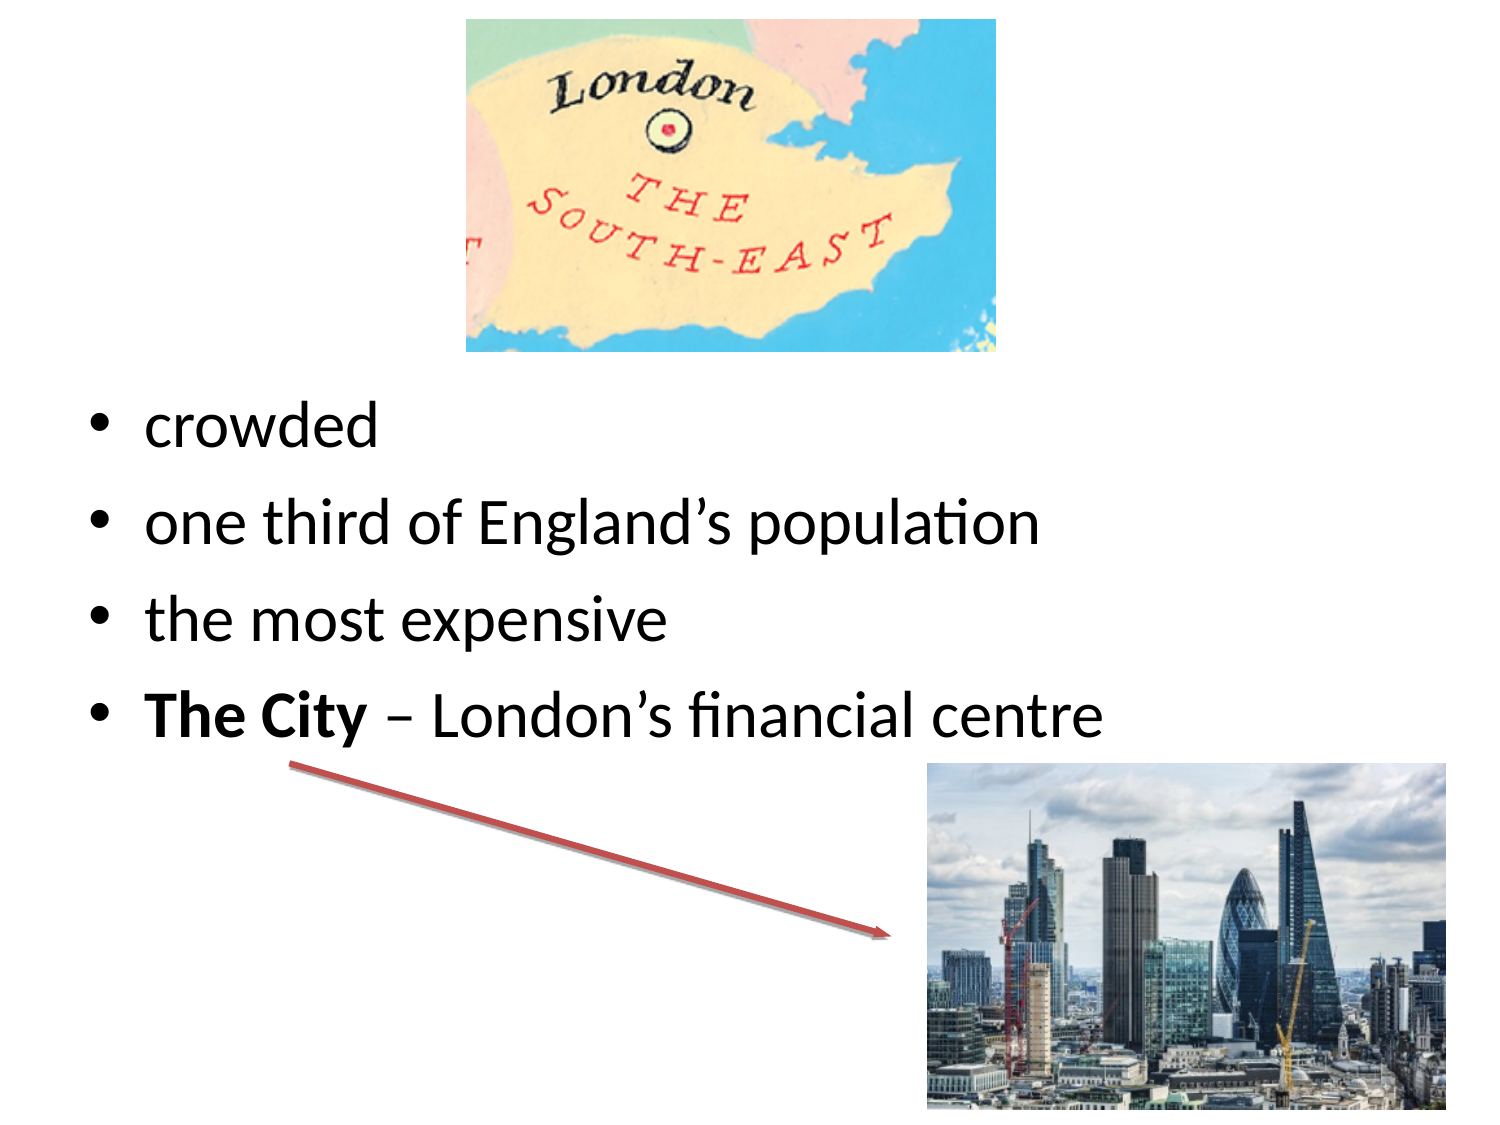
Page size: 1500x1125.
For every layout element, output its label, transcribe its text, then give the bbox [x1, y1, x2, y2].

list crowded one third of England’s population the most expensive The City – London’s financial centre [73, 373, 1424, 1095]
picture [466, 19, 996, 352]
picture [927, 763, 1446, 1110]
